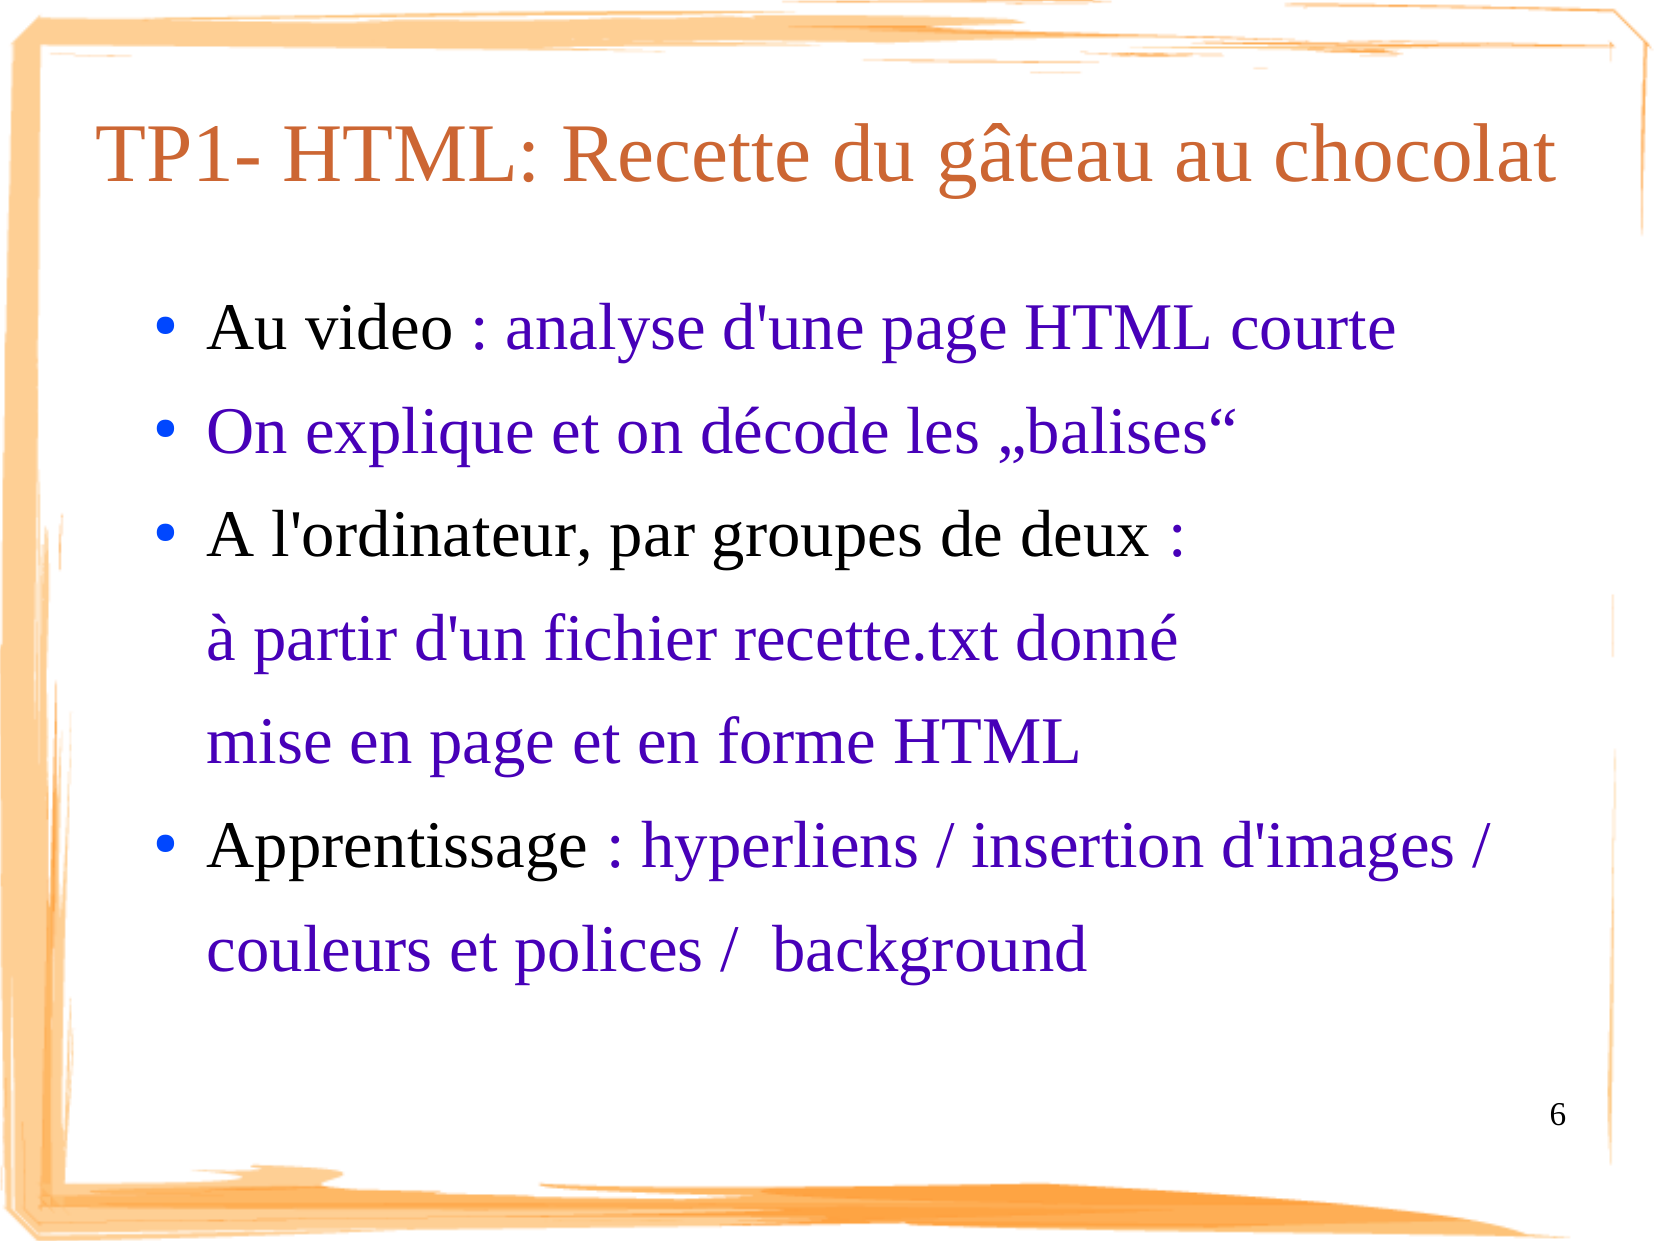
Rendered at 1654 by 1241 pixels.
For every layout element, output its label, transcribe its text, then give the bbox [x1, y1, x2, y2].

picture [0, 0, 1654, 1241]
title TP1- HTML: Recette du gâteau au chocolat [82, 49, 1571, 257]
list Au video : analyse d'une page HTML courte On explique et on décode les „balises“ A l'ordinateur, par groupes de deux : à partir d'un fichier recette.txt donné mise en page et en forme HTML Apprentissage : hyperliens / insertion d'images / couleurs et polices / background [118, 290, 1571, 1049]
